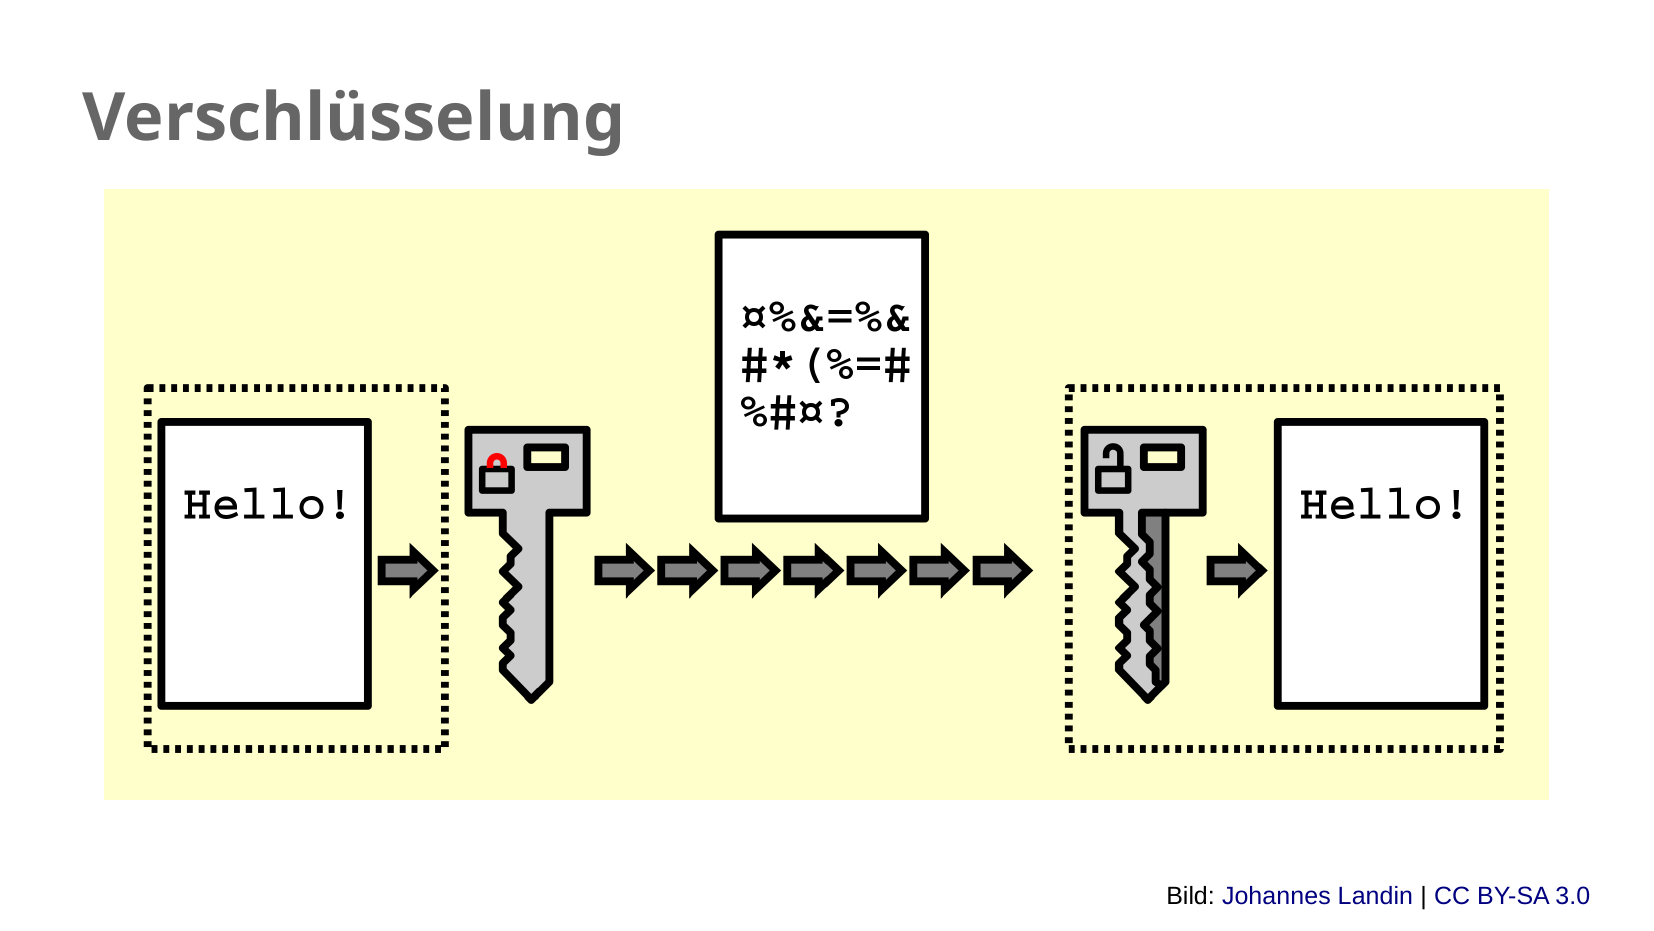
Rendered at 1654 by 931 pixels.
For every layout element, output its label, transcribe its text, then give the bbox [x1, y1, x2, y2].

text_box Bild: Johannes Landin | CC BY-SA 3.0 [1151, 874, 1625, 931]
picture [104, 189, 1549, 800]
title Verschlüsselung [82, 37, 1571, 193]
